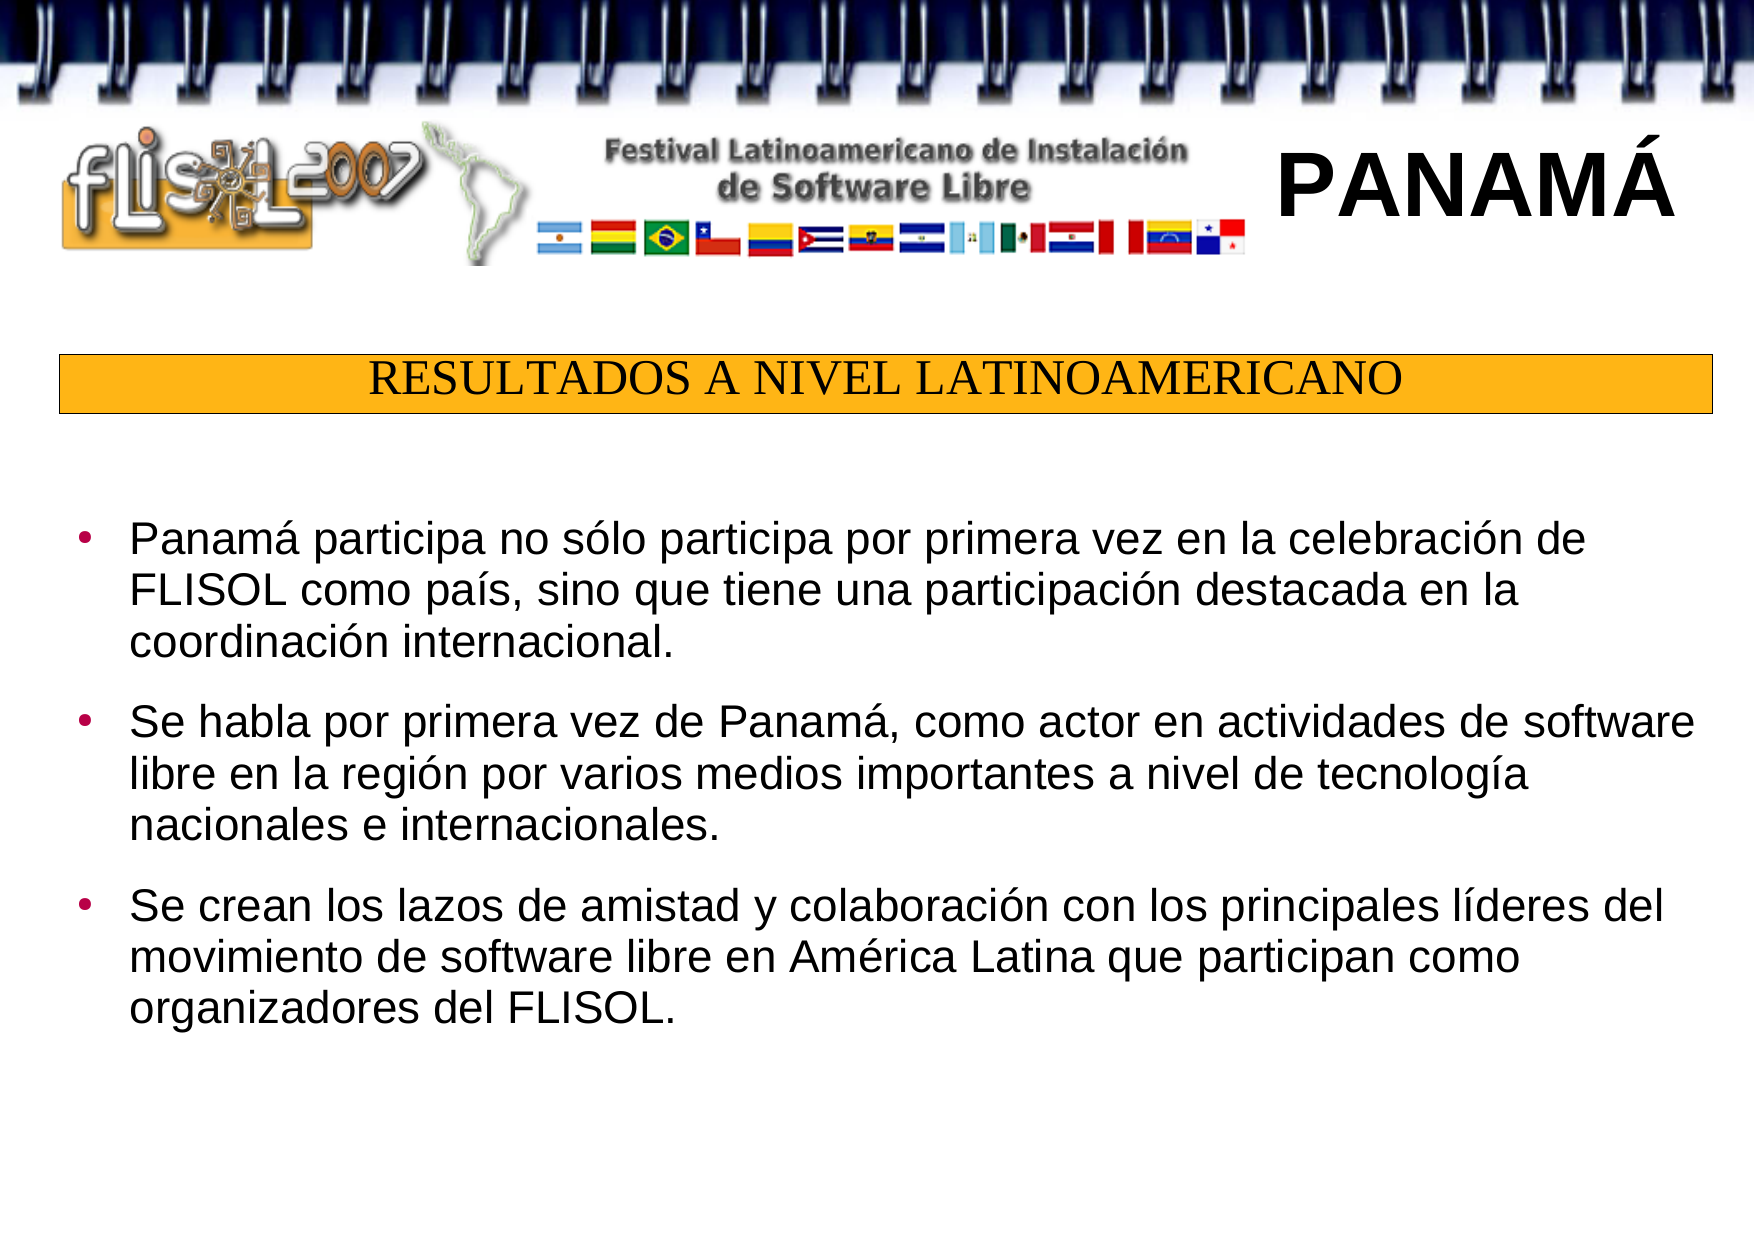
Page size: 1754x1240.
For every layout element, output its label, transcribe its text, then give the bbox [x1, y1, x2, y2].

title PANAMÁ [1240, 132, 1713, 237]
text_box RESULTADOS A NIVEL LATINOAMERICANO [59, 354, 1713, 414]
picture [0, 0, 1754, 266]
list Panamá participa no sólo participa por primera vez en la celebración de FLISOL como país, sino que tiene una participación destacada en la coordinación internacional. Se habla por primera vez de Panamá, como actor en actividades de software libre en la región por varios medios importantes a nivel de tecnología nacionales e internacionales. Se crean los lazos de amistad y colaboración con los principales líderes del movimiento de software libre en América Latina que participan como organizadores del FLISOL. [59, 513, 1713, 1063]
